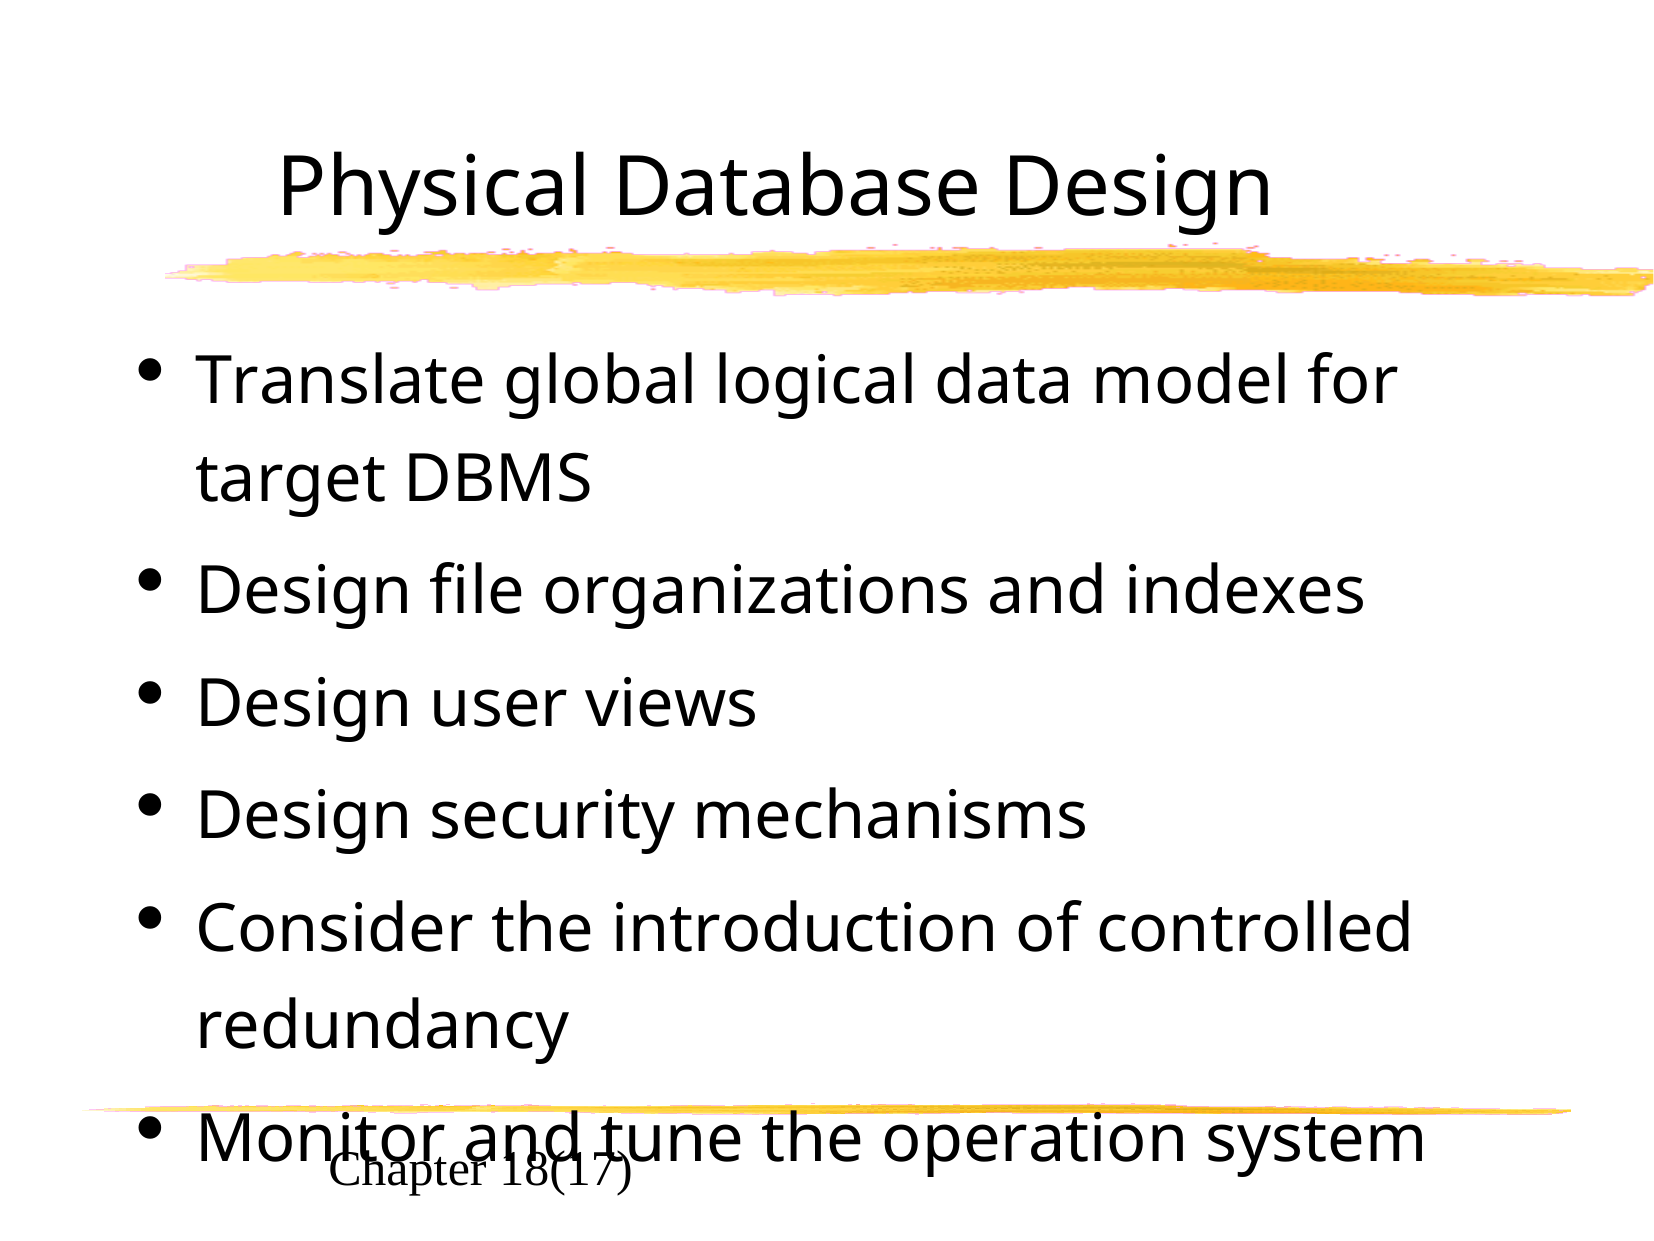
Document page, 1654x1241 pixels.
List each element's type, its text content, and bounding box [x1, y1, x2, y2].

text_box Chapter 18(17) [328, 1136, 633, 1194]
list Translate global logical data model for target DBMS Design file organizations and indexes Design user views Design security mechanisms Consider the introduction of controlled redundancy Monitor and tune the operation system [124, 316, 1530, 1061]
title Physical Database Design [73, 39, 1479, 249]
picture [165, 237, 1654, 308]
picture [82, 1102, 1571, 1117]
